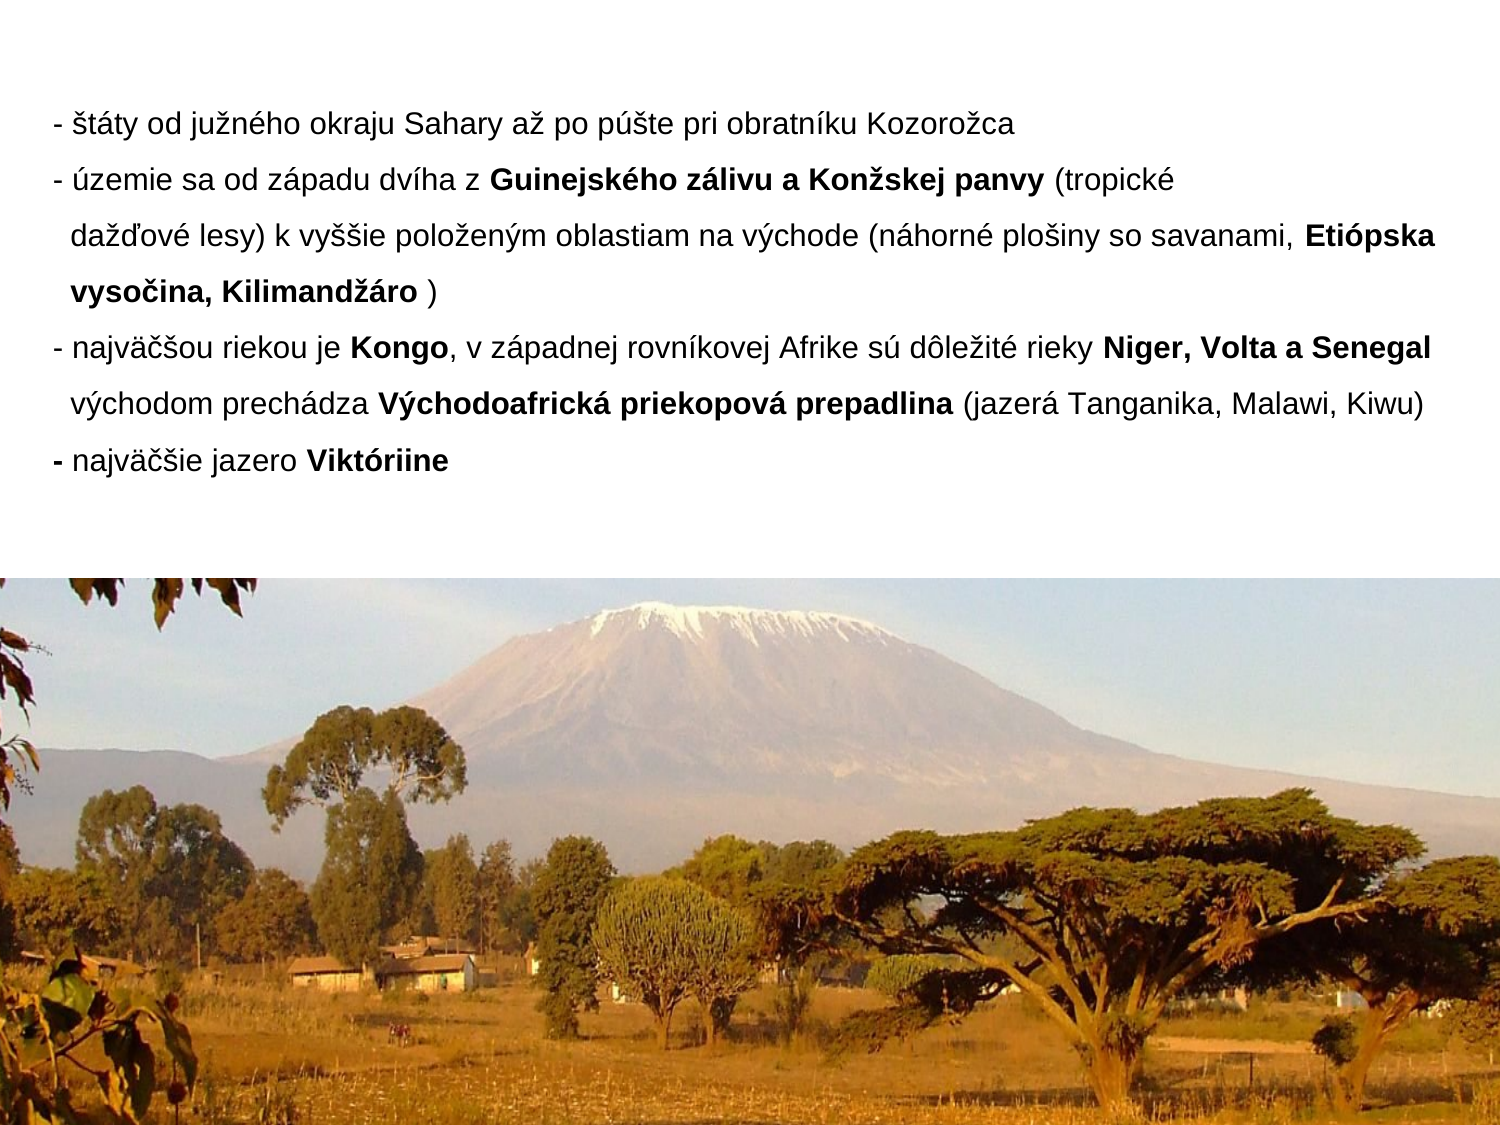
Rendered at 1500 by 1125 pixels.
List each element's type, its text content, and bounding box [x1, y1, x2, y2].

picture [0, 578, 1500, 1125]
text_box - štáty od južného okraju Sahary až po púšte pri obratníku Kozorožca - územie sa od západu dvíha z Guinejského zálivu a Konžskej panvy (tropické dažďové lesy) k vyššie položeným oblastiam na východe (náhorné plošiny so savanami, Etiópska vysočina, Kilimandžáro ) - najväčšou riekou je Kongo, v západnej rovníkovej Afrike sú dôležité rieky Niger, Volta a Senegal východom prechádza Východoafrická priekopová prepadlina (jazerá Tanganika, Malawi, Kiwu) - najväčšie jazero Viktóriine [11, 76, 1471, 532]
